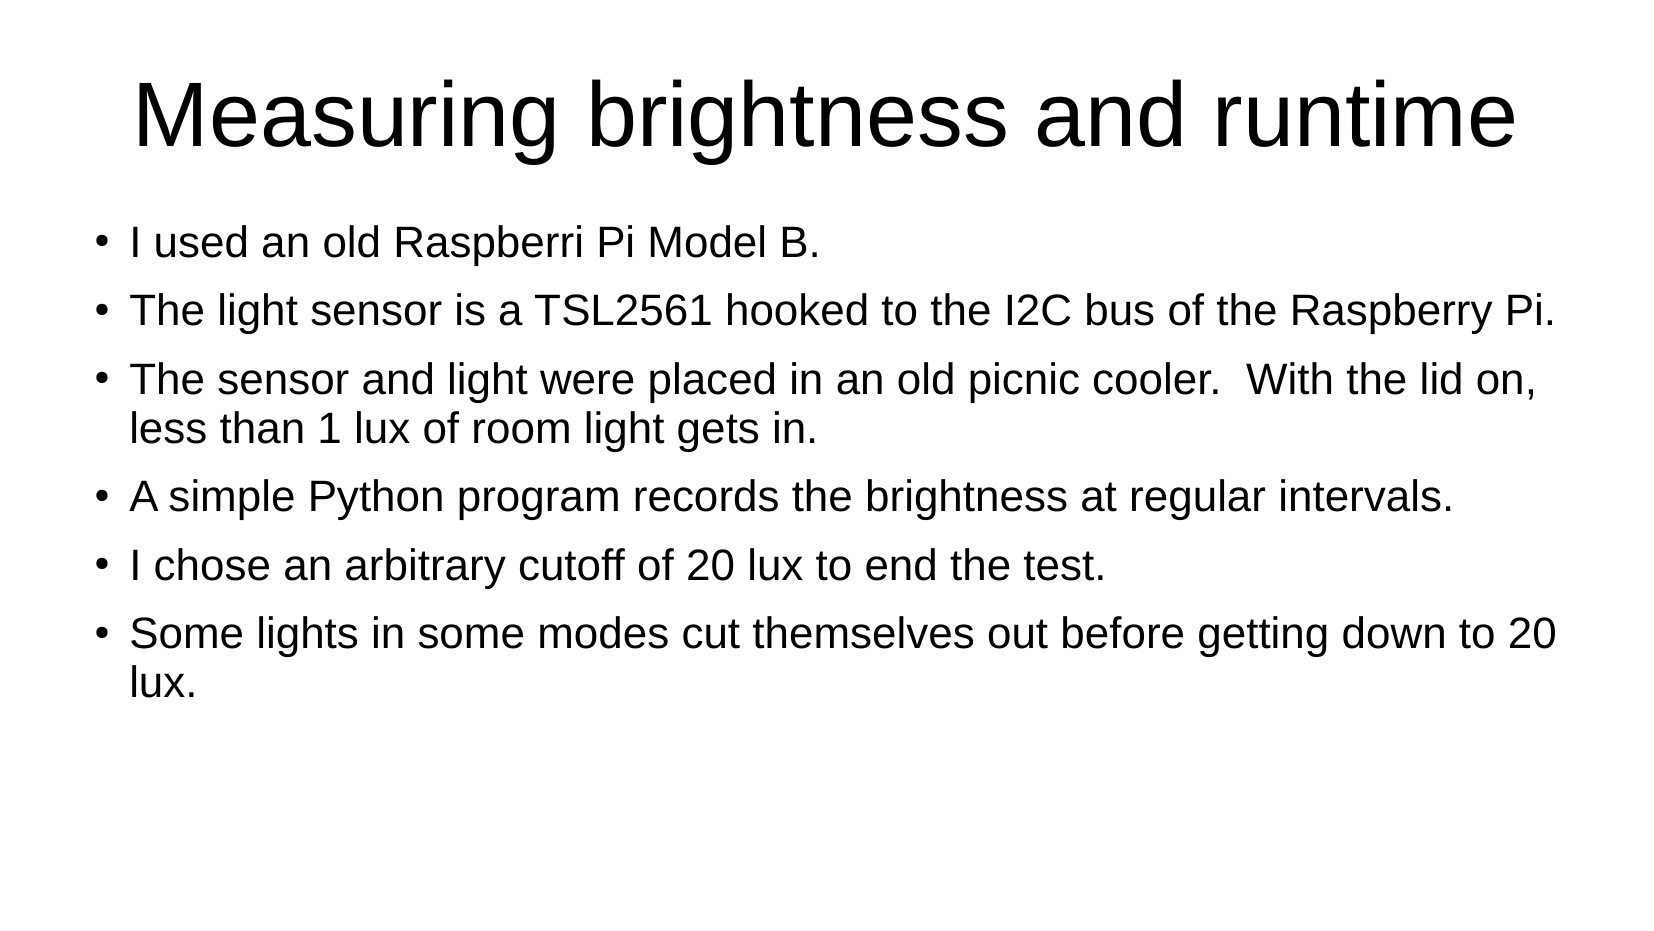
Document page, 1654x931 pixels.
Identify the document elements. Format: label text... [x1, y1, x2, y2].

list I used an old Raspberri Pi Model B. The light sensor is a TSL2561 hooked to the I2C bus of the Raspberry Pi. The sensor and light were placed in an old picnic cooler. With the lid on, less than 1 lux of room light gets in. A simple Python program records the brightness at regular intervals. I chose an arbitrary cutoff of 20 lux to end the test. Some lights in some modes cut themselves out before getting down to 20 lux. [82, 217, 1571, 758]
title Measuring brightness and runtime [82, 37, 1571, 193]
